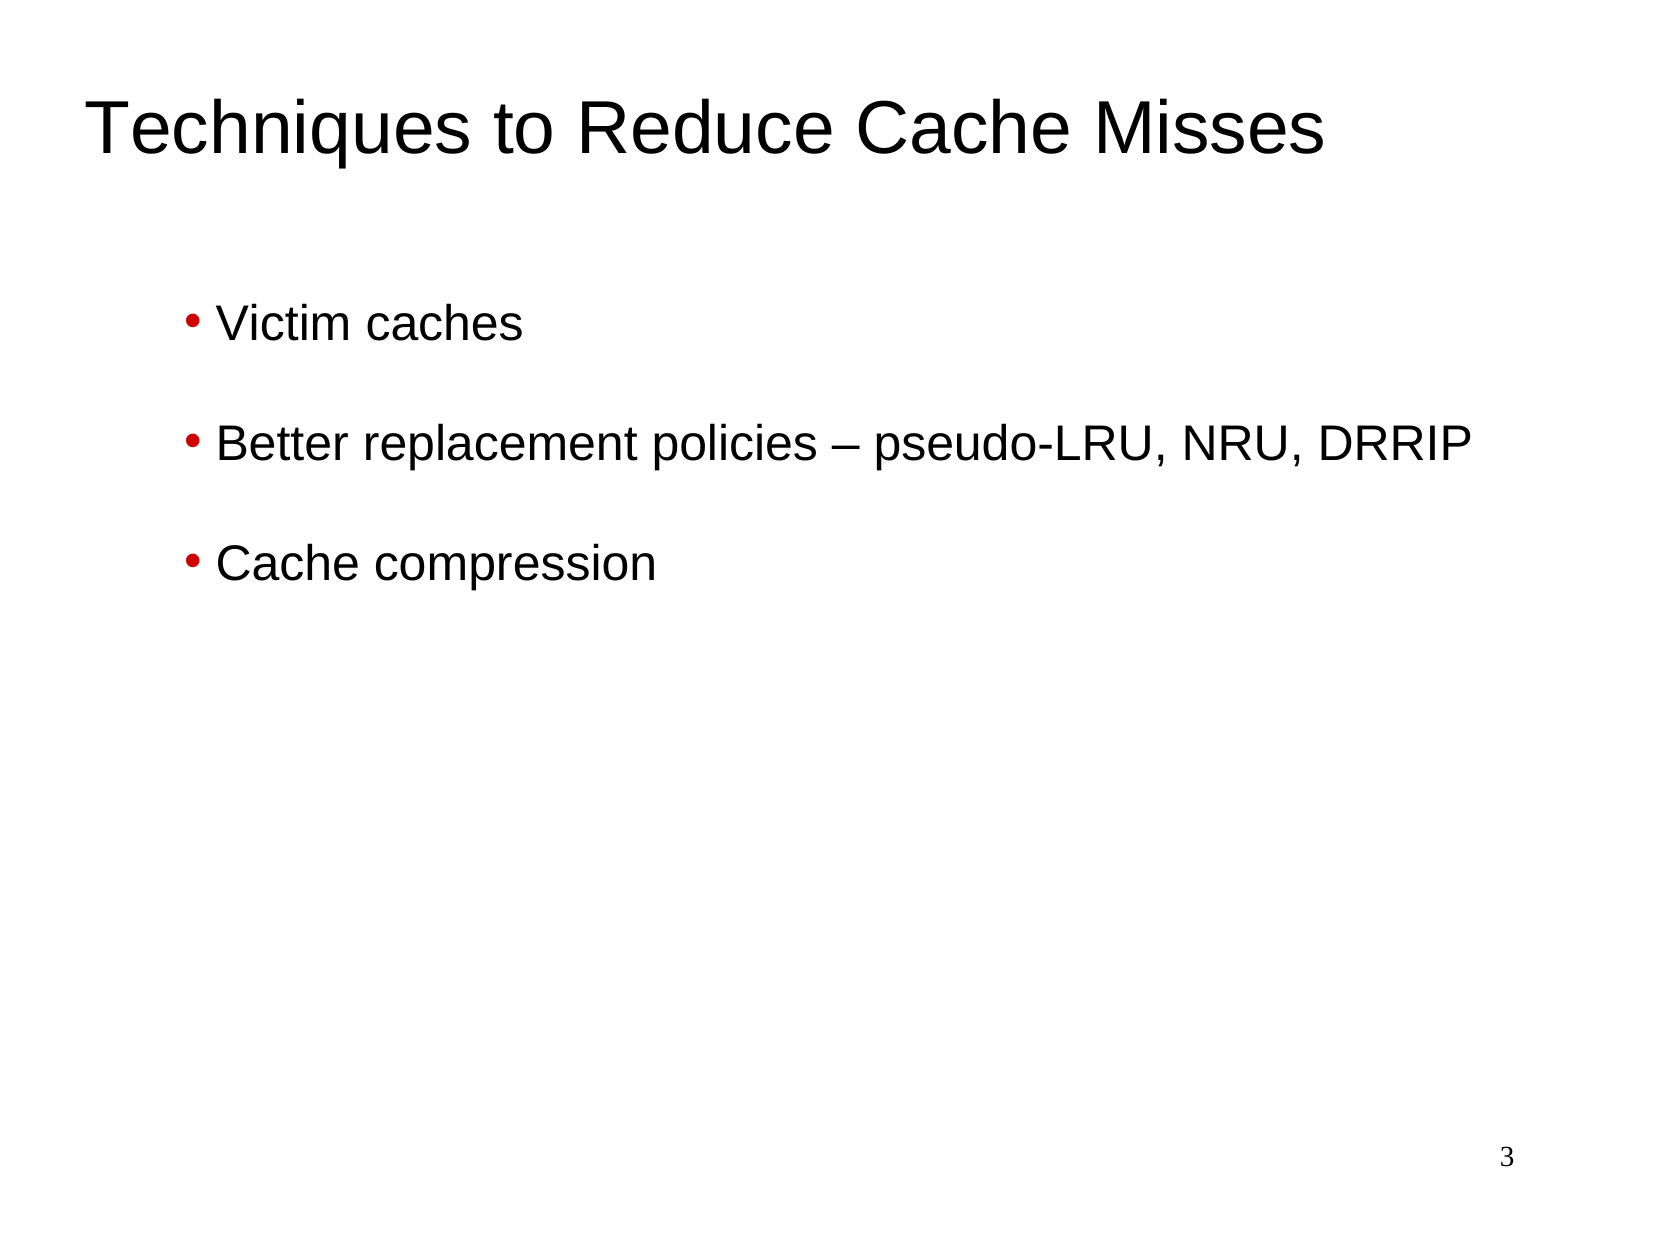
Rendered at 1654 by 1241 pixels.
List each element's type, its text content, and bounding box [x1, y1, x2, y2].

text_box <number> [1184, 1129, 1530, 1213]
text_box Techniques to Reduce Cache Misses [69, 71, 1343, 177]
text_box Victim caches Better replacement policies – pseudo-LRU, NRU, DRRIP Cache compression [169, 282, 1489, 599]
